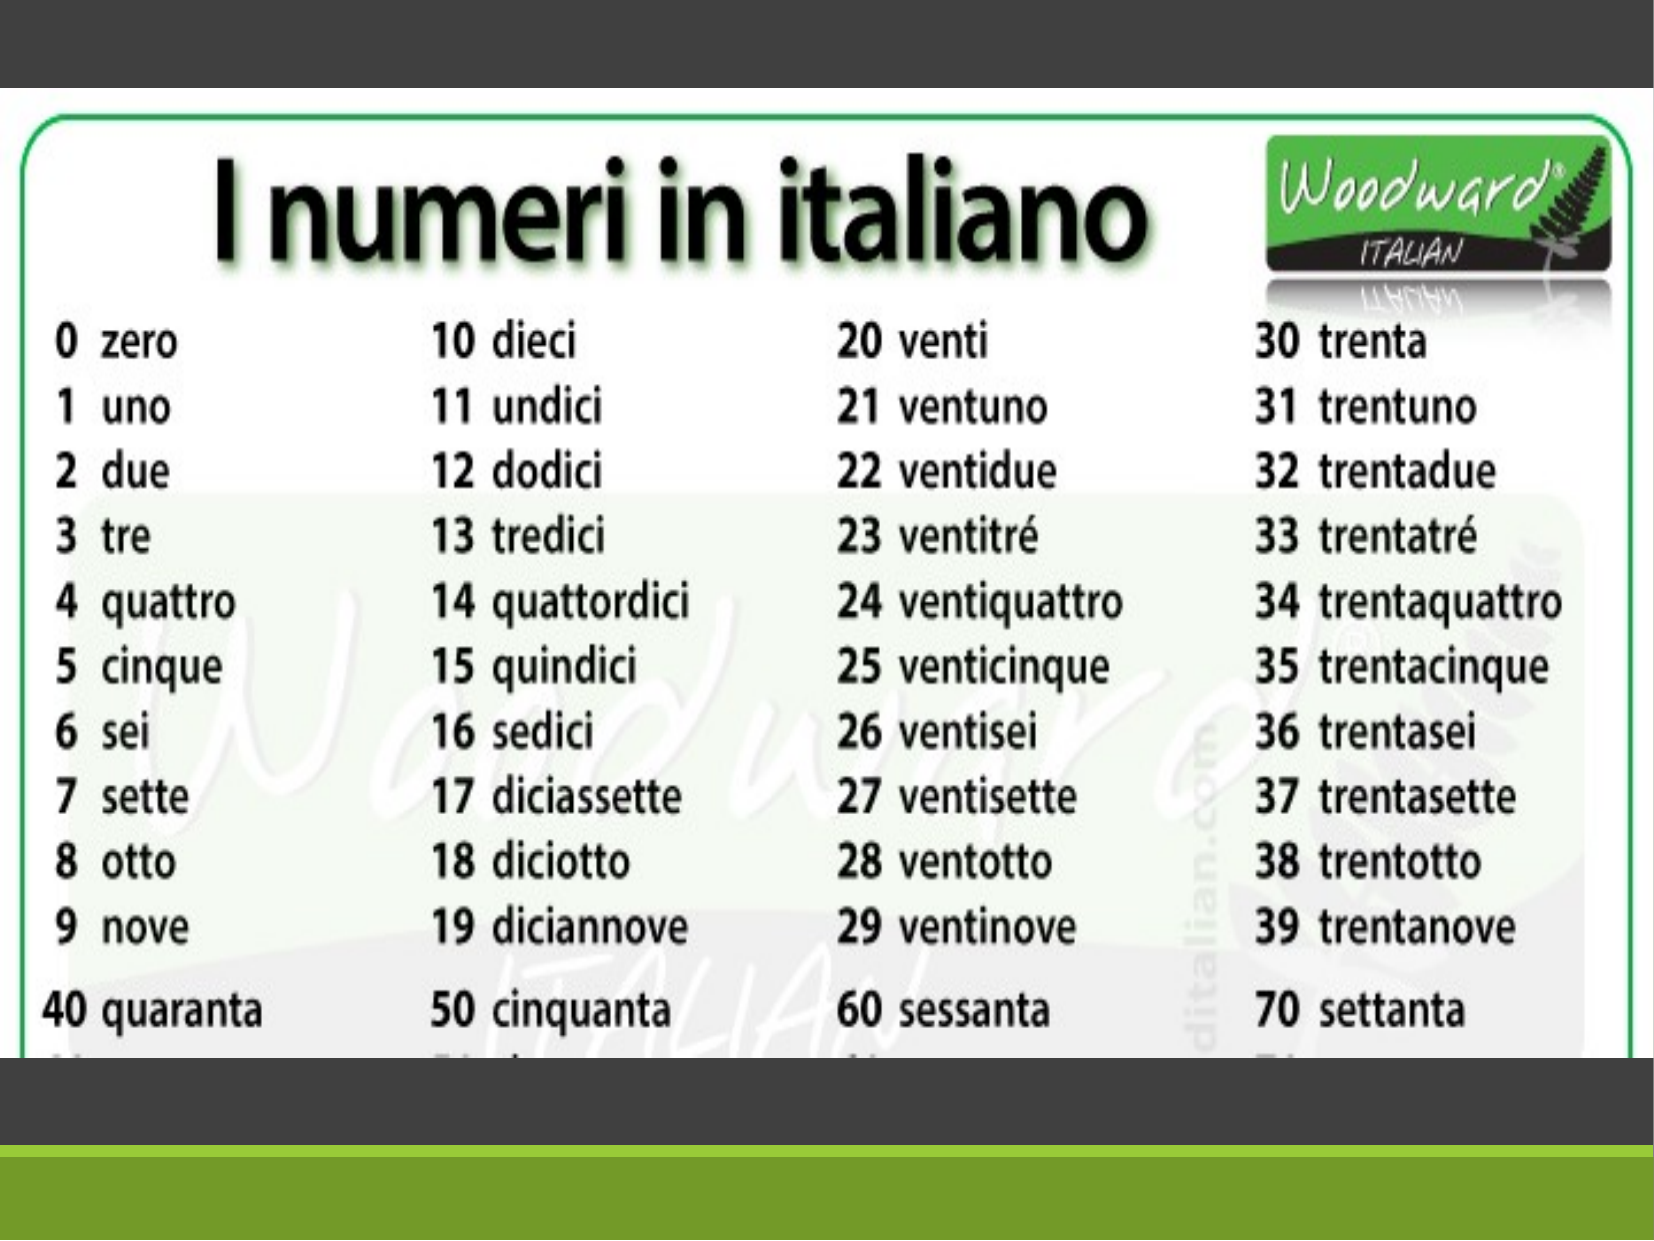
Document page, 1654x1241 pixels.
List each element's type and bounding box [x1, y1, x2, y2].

picture [0, 88, 1654, 1058]
